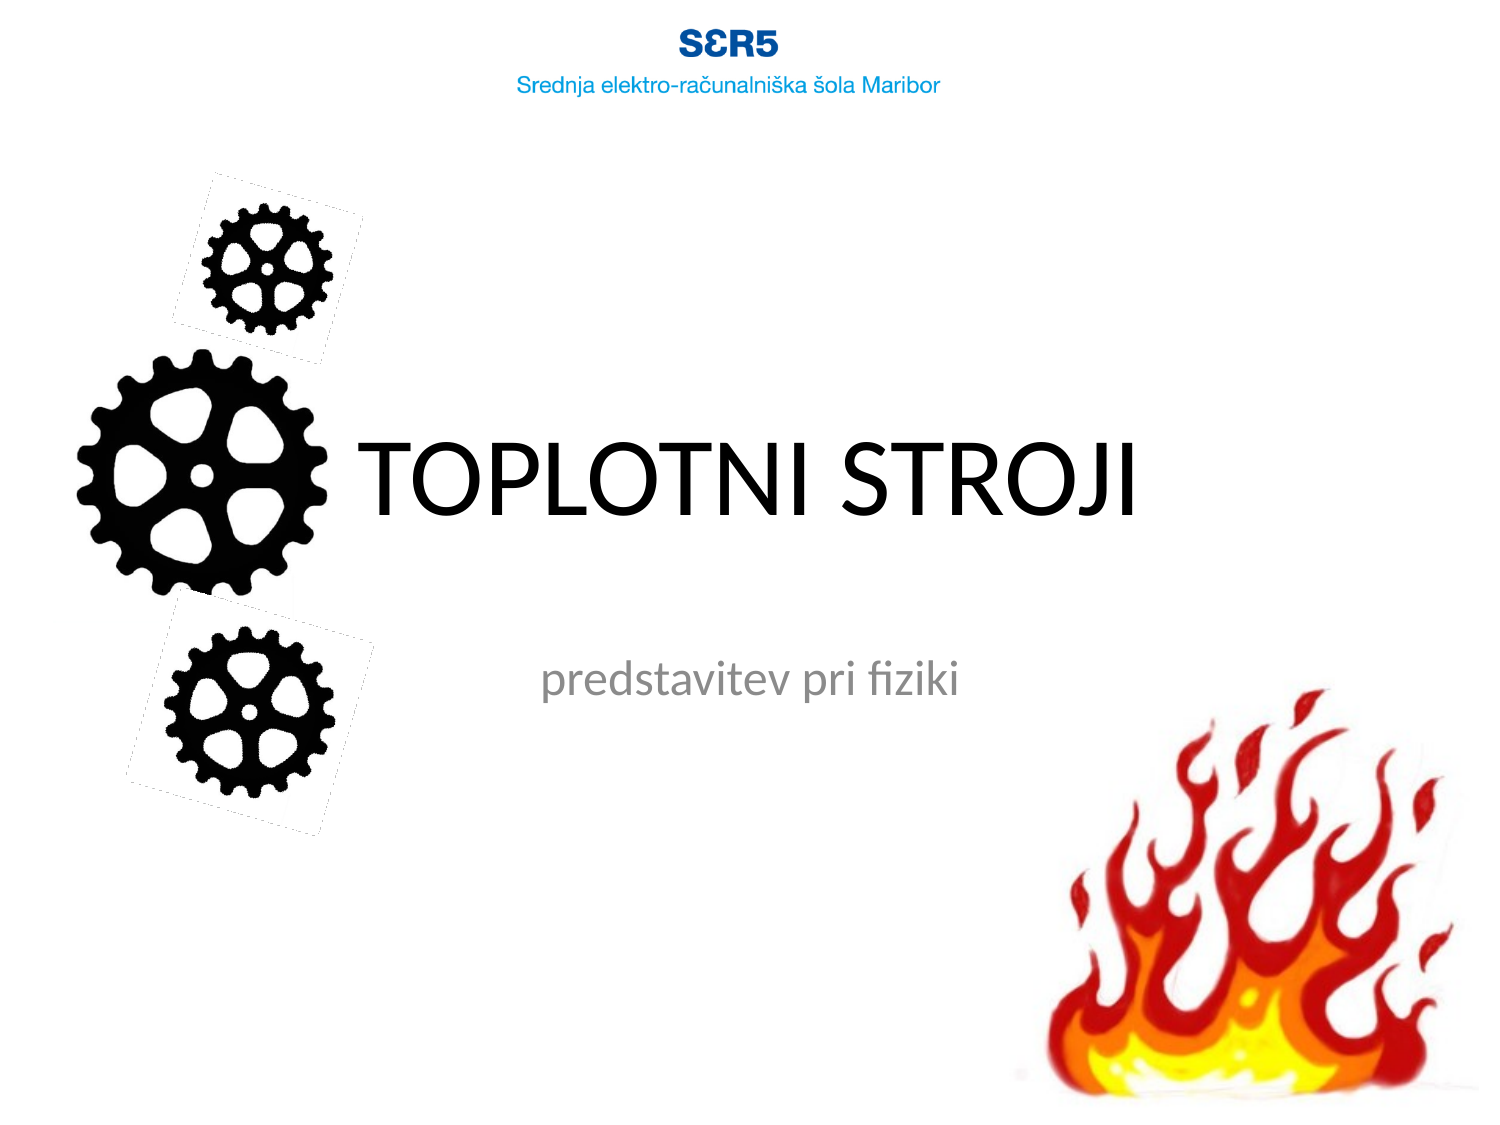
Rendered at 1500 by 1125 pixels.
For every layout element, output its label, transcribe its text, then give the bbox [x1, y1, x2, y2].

picture [53, 172, 374, 836]
picture [1009, 656, 1479, 1125]
title TOPLOTNI STROJI [350, 349, 1388, 591]
picture [490, 0, 963, 130]
subtitle predstavitev pri fiziki [225, 637, 1275, 925]
